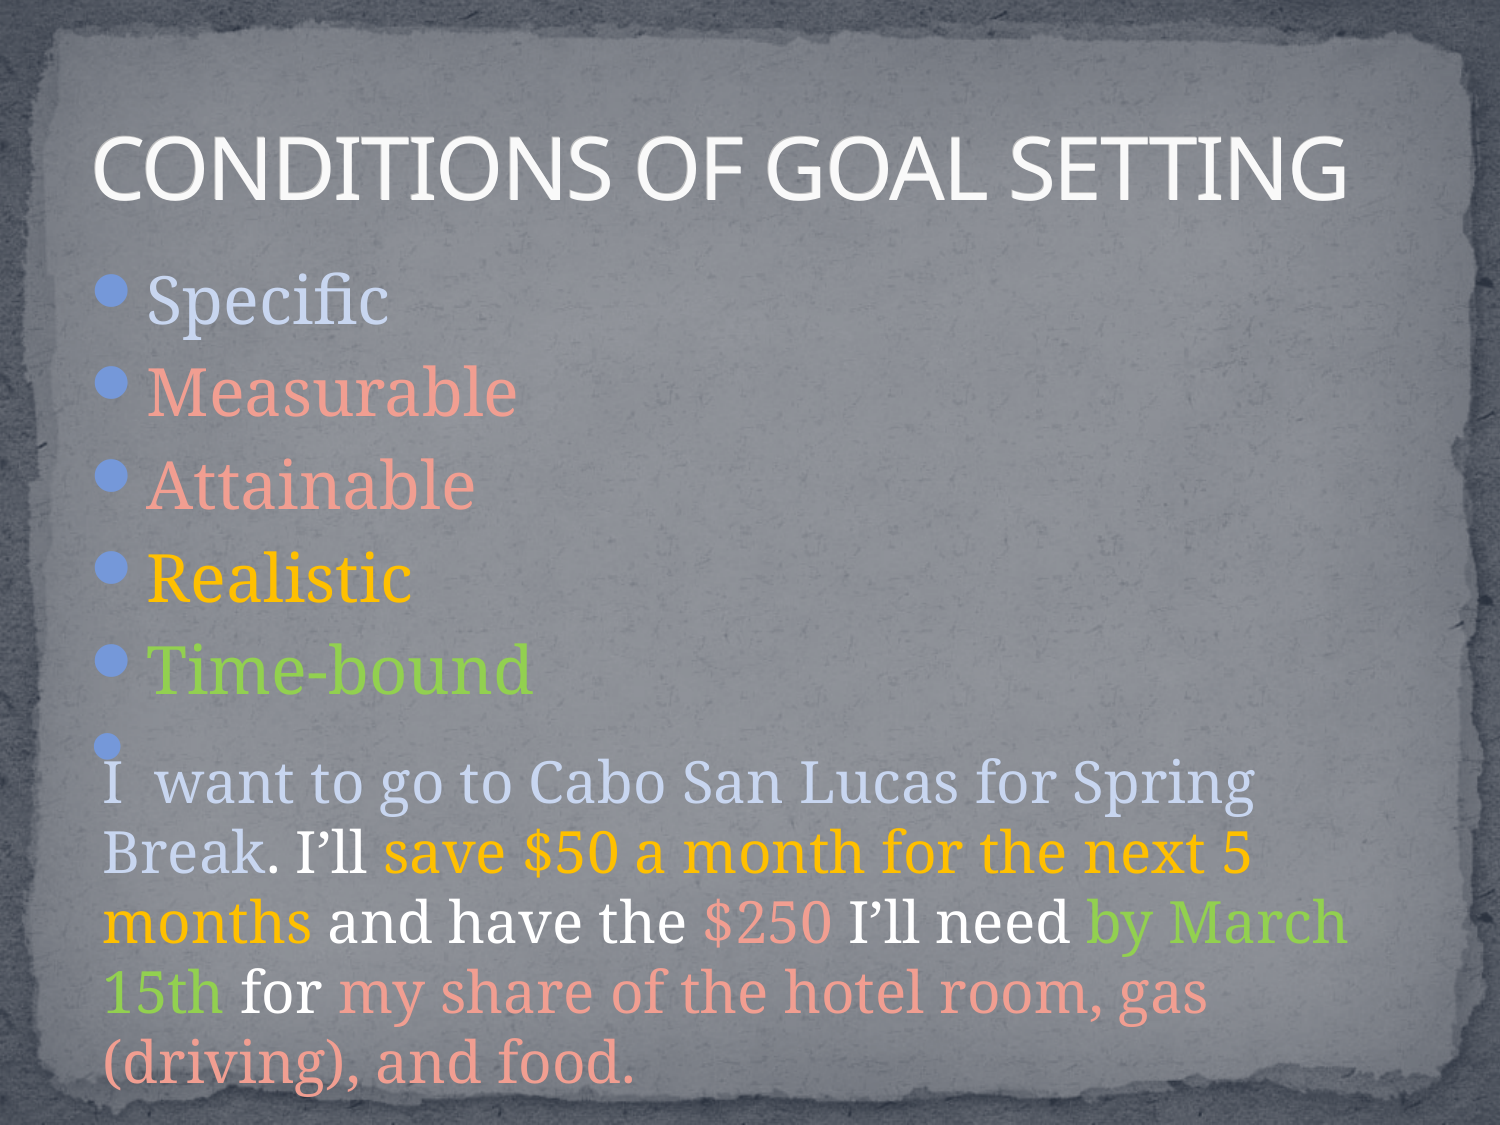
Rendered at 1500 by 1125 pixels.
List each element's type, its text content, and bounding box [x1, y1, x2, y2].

text_box I want to go to Cabo San Lucas for Spring Break. I’ll save $50 a month for the next 5 months and have the $250 I’ll need by March 15th for my share of the hotel room, gas (driving), and food. [87, 737, 1426, 1036]
title Conditions of Goal Setting [75, 24, 1426, 225]
list Specific Measurable Attainable Realistic Time-bound [75, 249, 1426, 1051]
